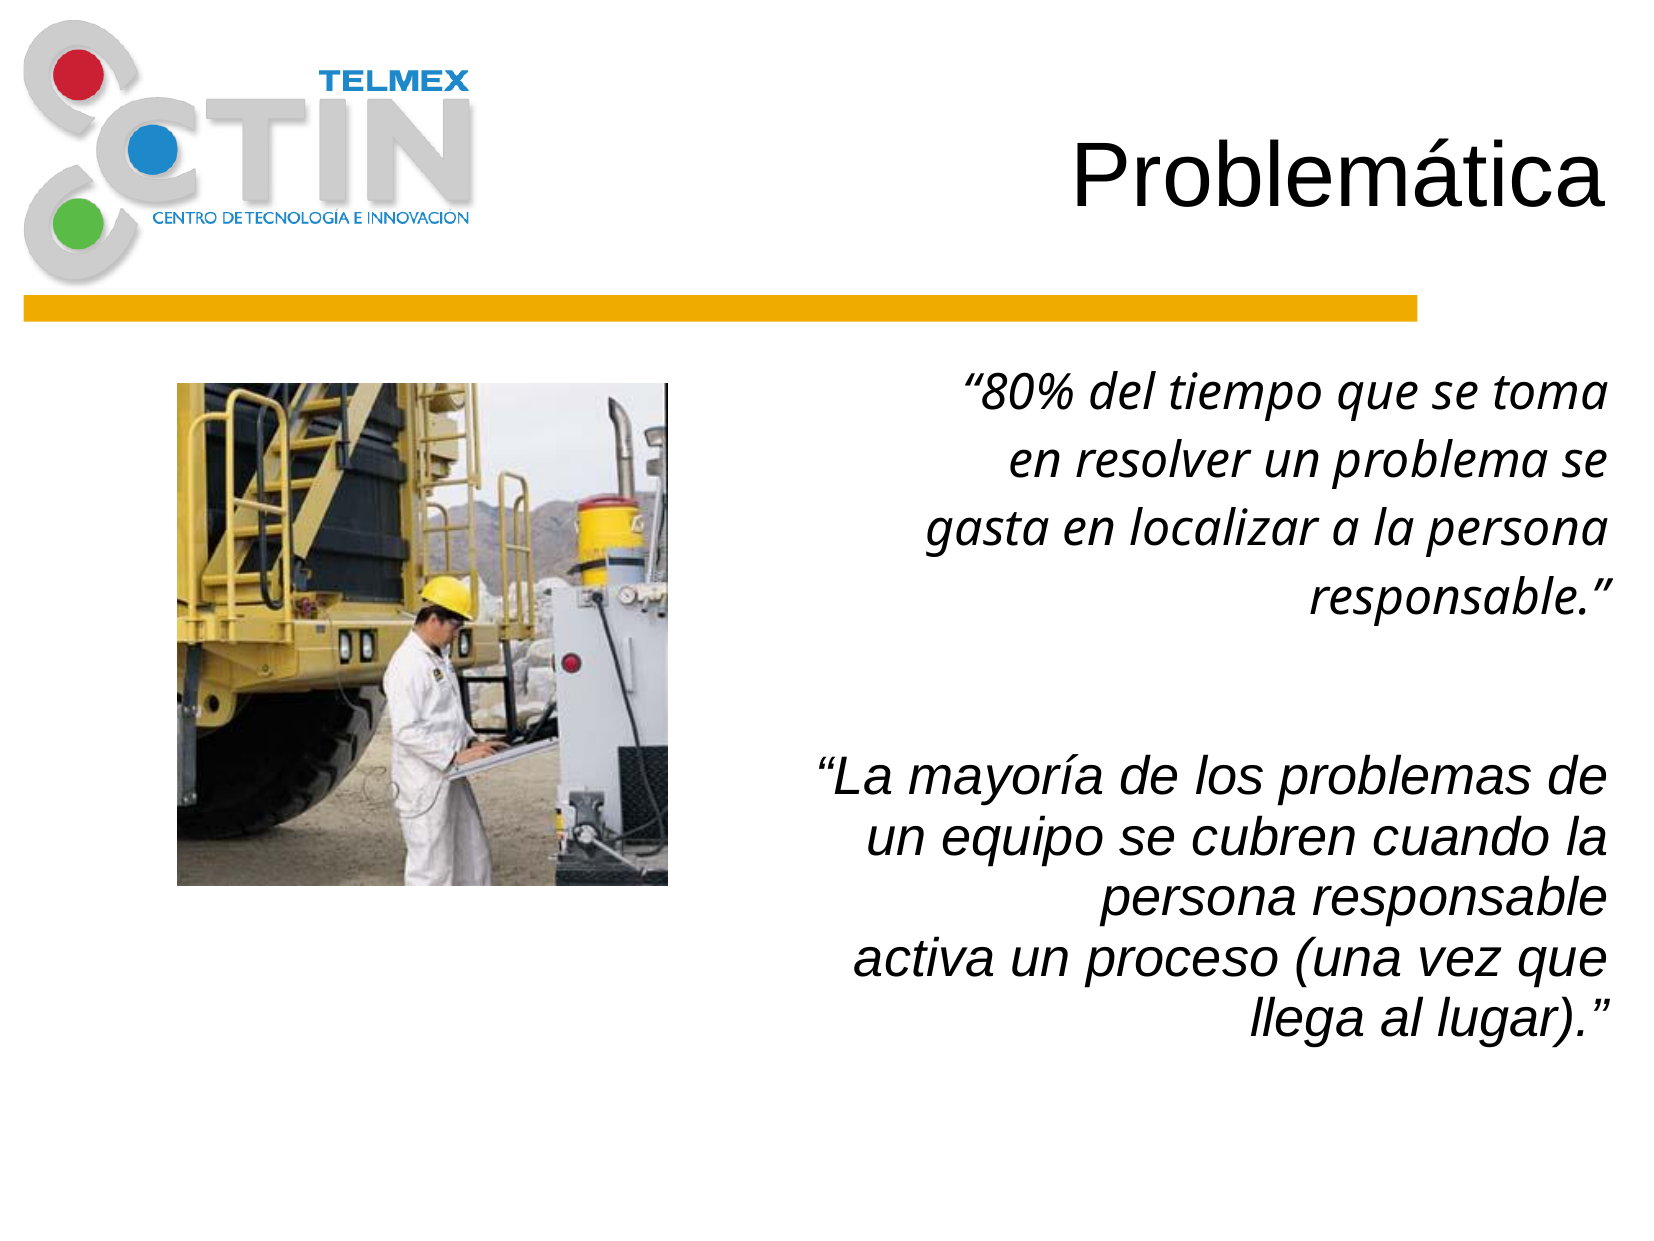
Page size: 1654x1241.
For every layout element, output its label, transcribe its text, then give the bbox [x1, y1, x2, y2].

title Problemática [738, 70, 1654, 279]
picture [177, 383, 668, 886]
text_box “80% del tiempo que se toma en resolver un problema se gasta en localizar a la persona responsable.” [885, 348, 1625, 668]
text_box “La mayoría de los problemas de un equipo se cubren cuando la persona responsable activa un proceso (una vez que llega al lugar).” [767, 738, 1625, 1056]
picture [0, 3, 502, 296]
